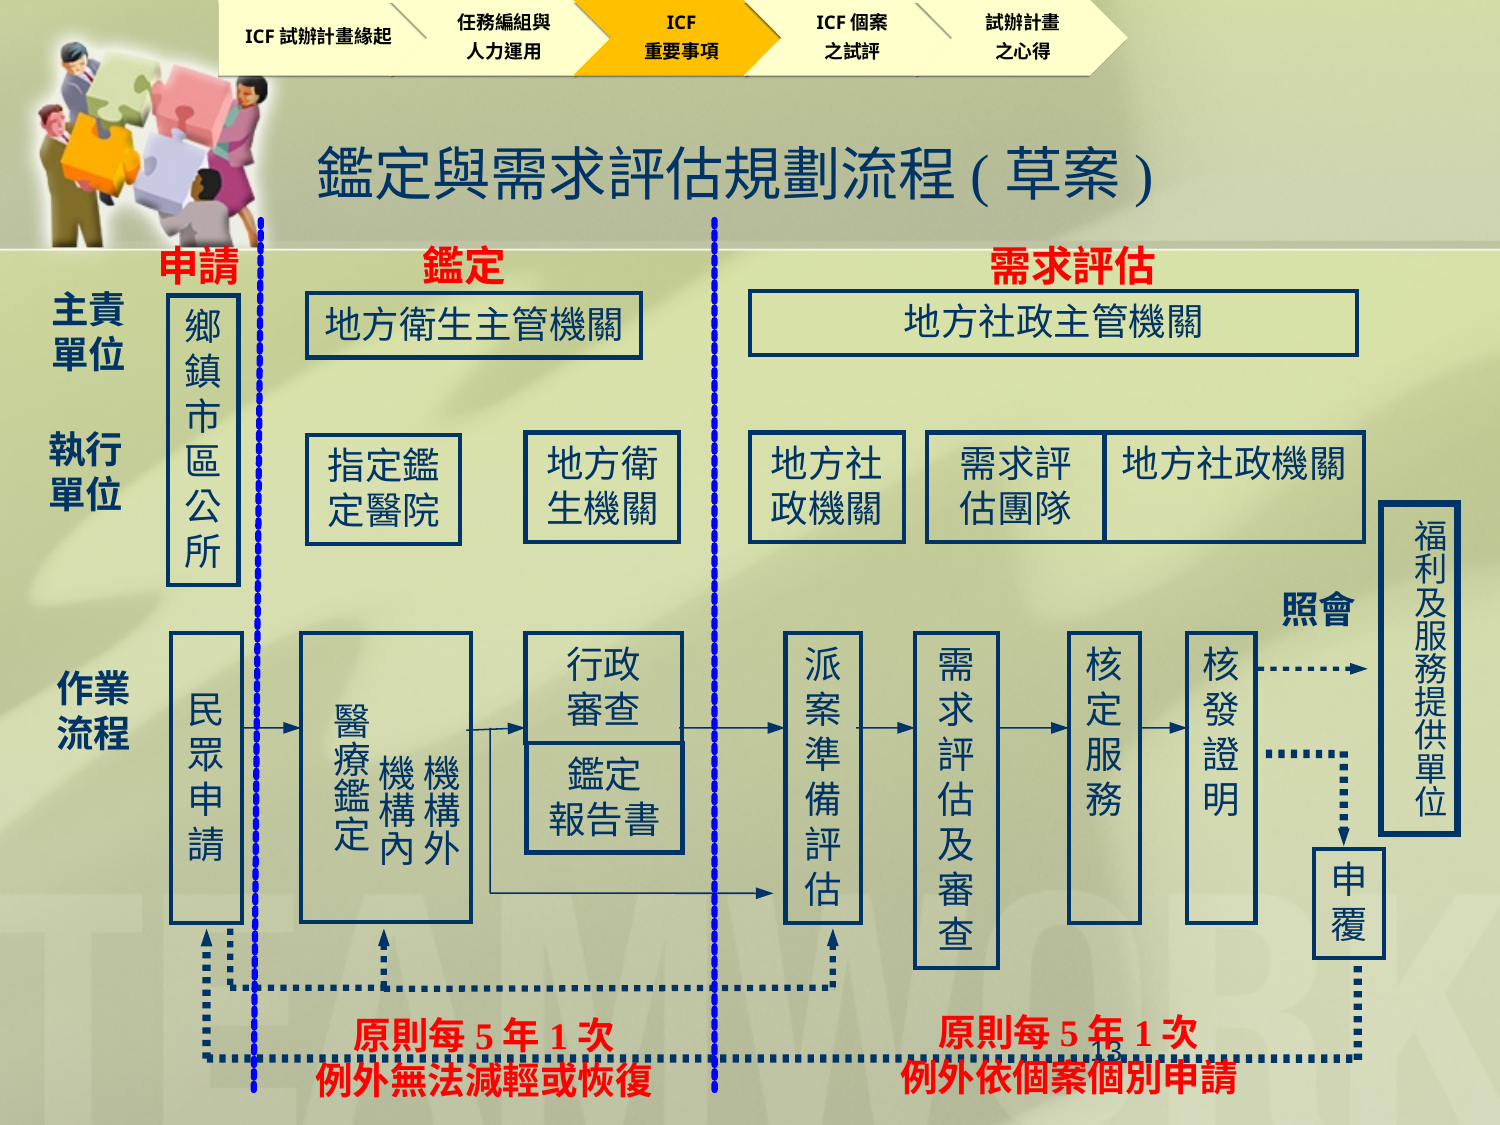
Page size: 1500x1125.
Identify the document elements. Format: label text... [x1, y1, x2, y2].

text_box 地方社政機關 [1104, 432, 1365, 542]
text_box 需求評估 [974, 231, 1172, 297]
text_box ICF個案 之試評 [743, 0, 951, 76]
text_box 指定鑑定醫院 [307, 434, 461, 545]
text_box ICF 重要事項 [573, 0, 780, 76]
text_box 任務編組與 人力運用 [389, 0, 610, 76]
text_box ICF試辦計畫緣起 [218, 0, 426, 76]
title 鑑定與需求評估規劃流程(草案) [301, 78, 1478, 266]
text_box 申請 [135, 231, 263, 297]
text_box 原則每5年1次 例外無法減輕或恢復 [289, 1004, 680, 1110]
text_box 民眾申請 [171, 633, 242, 923]
text_box 地方衛生機關 [525, 432, 679, 542]
text_box 地方社政機關 [750, 432, 904, 542]
text_box 機構外 機構內 醫療鑑定 [301, 633, 471, 923]
text_box 主責單位 [29, 278, 148, 385]
text_box 行政 審查 [525, 633, 683, 741]
text_box 核發證明 [1187, 633, 1256, 923]
text_box 派 案準備評估 [785, 633, 862, 923]
text_box 福利及服務提供單位 [1381, 503, 1458, 835]
text_box 試辦計畫 之心得 [914, 0, 1128, 76]
text_box 作業流程 [34, 657, 154, 763]
text_box 核定服務 [1069, 633, 1141, 923]
text_box 需求評估及審查 [915, 633, 999, 968]
text_box 照會 [1266, 578, 1372, 639]
text_box [1270, 1024, 1426, 1103]
text_box 執行單位 [32, 418, 139, 524]
text_box 鑑定 報告書 [526, 743, 683, 853]
text_box 地方衛生主管機關 [307, 293, 642, 358]
text_box 地方社政主管機關 [750, 290, 1358, 356]
text_box 原則每5年1次 例外依個案個別申請 [868, 1001, 1270, 1107]
text_box 申覆 [1314, 848, 1385, 959]
text_box 需求評估團隊 [927, 432, 1102, 542]
text_box 鄉鎮市區公所 [167, 297, 239, 586]
text_box 鑑定 [407, 231, 522, 297]
